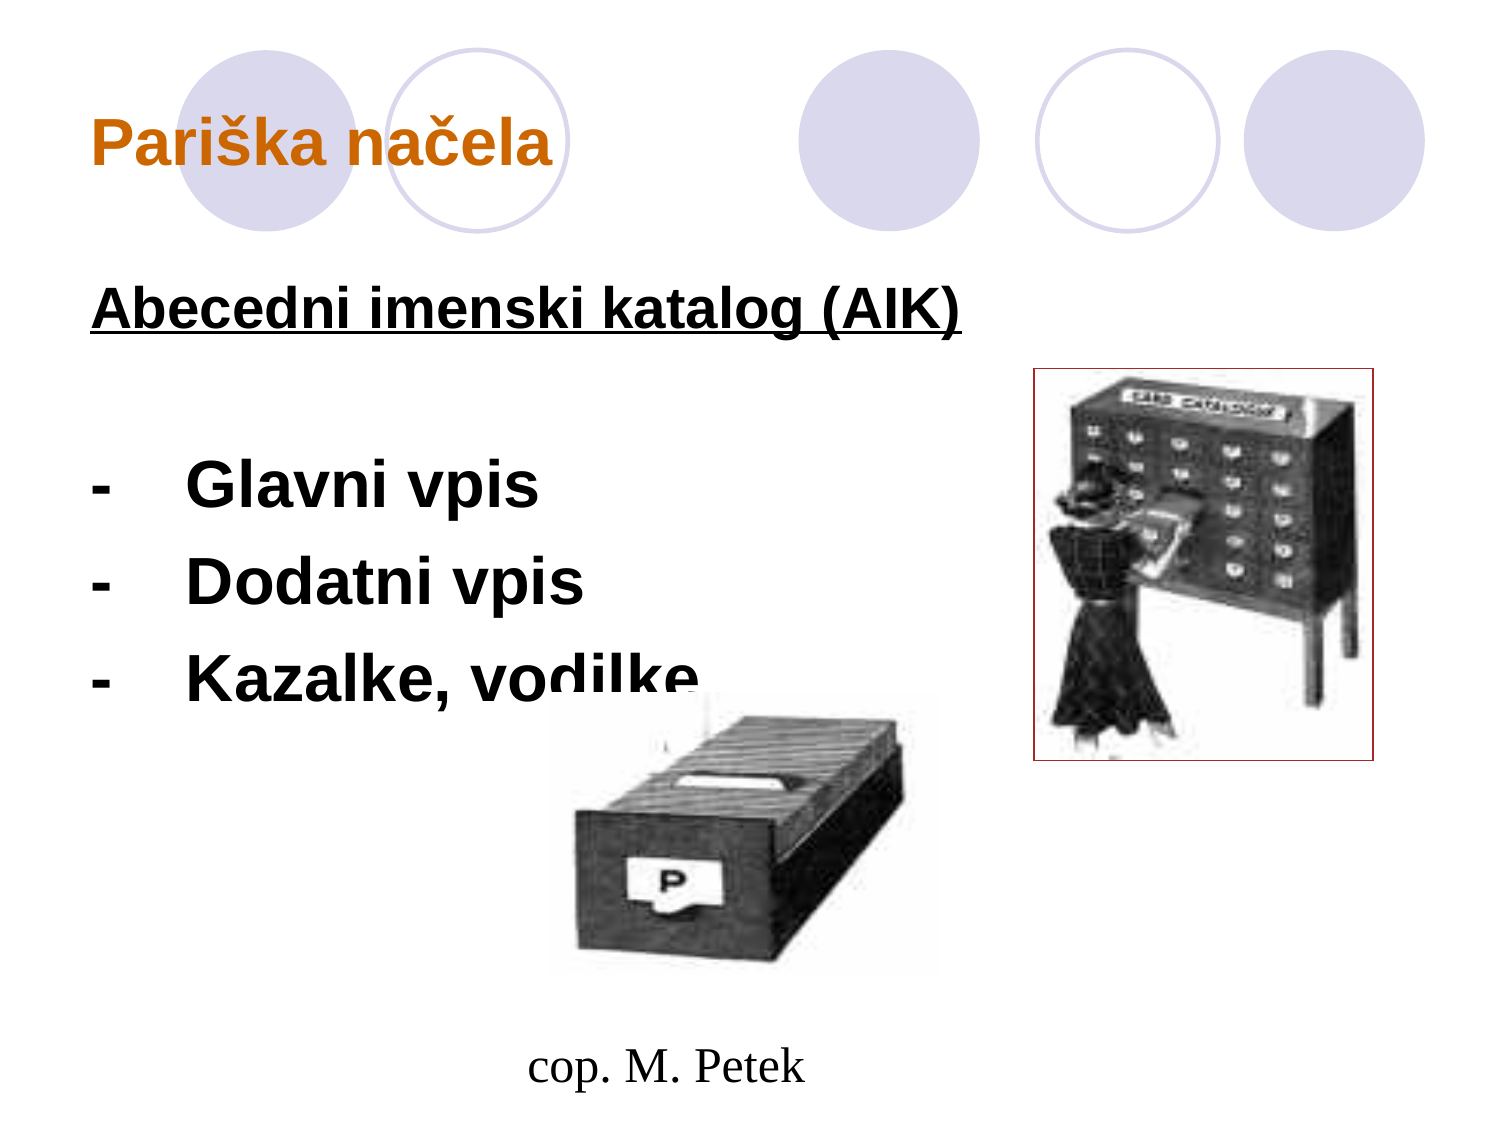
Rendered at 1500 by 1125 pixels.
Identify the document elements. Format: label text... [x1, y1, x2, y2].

title Pariška načela [75, 45, 1426, 233]
list Abecedni imenski katalog (AIK) - Glavni vpis - Dodatni vpis - Kazalke, vodilke [74, 262, 1123, 1125]
picture [1034, 369, 1373, 760]
picture [549, 692, 940, 976]
